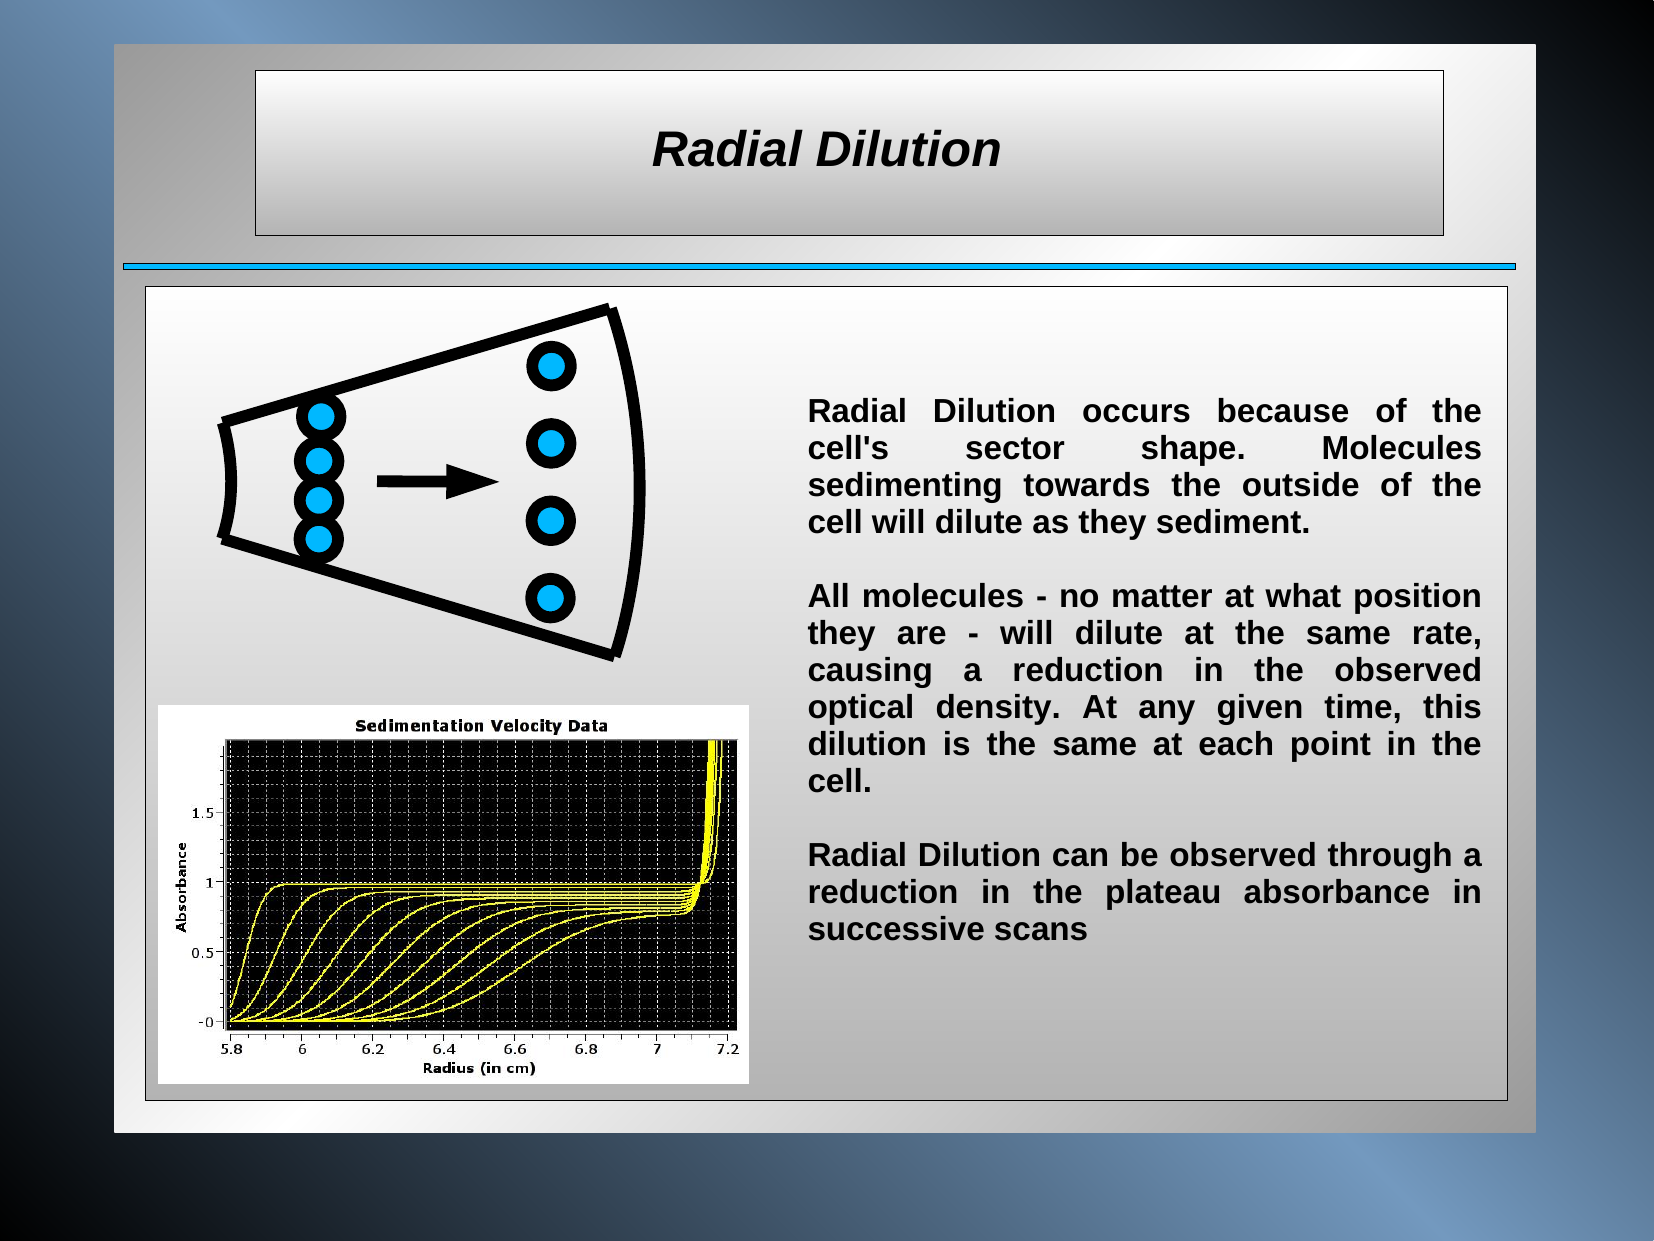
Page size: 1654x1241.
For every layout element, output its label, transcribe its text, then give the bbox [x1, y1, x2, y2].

text_box [123, 263, 1516, 270]
text_box Radial Dilution [340, 121, 1314, 178]
text_box [255, 70, 1444, 236]
text_box Radial Dilution occurs because of the cell's sector shape. Molecules sedimenting towards the outside of the cell will dilute as they sediment. All molecules - no matter at what position they are - will dilute at the same rate, causing a reduction in the observed optical density. At any given time, this dilution is the same at each point in the cell. Radial Dilution can be observed through a reduction in the plateau absorbance in successive scans [807, 392, 1488, 962]
text_box [145, 286, 1508, 1101]
picture [158, 705, 749, 1084]
